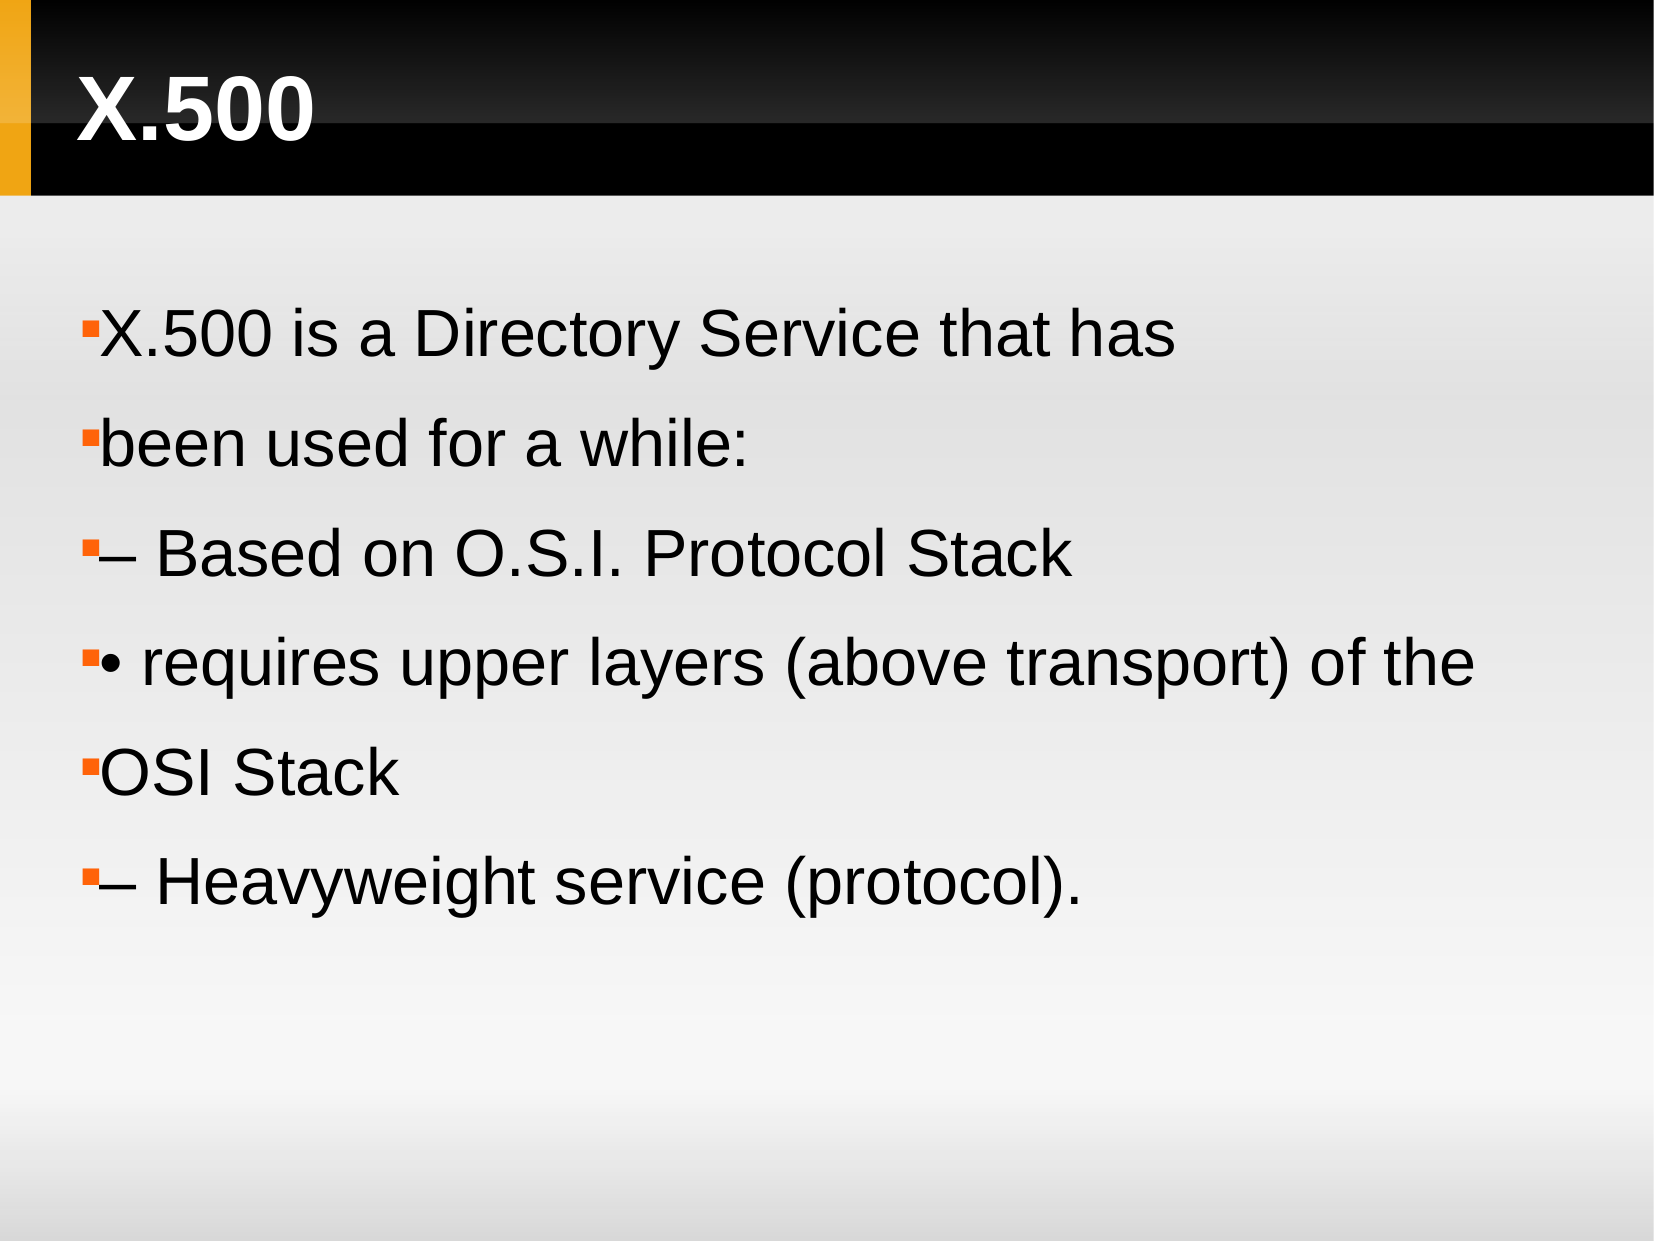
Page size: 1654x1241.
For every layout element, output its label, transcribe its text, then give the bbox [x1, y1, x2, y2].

list X.500 is a Directory Service that has been used for a while: – Based on O.S.I. Protocol Stack • requires upper layers (above transport) of the OSI Stack – Heavyweight service (protocol). [82, 290, 1571, 1094]
title X.500 [76, 7, 1565, 200]
